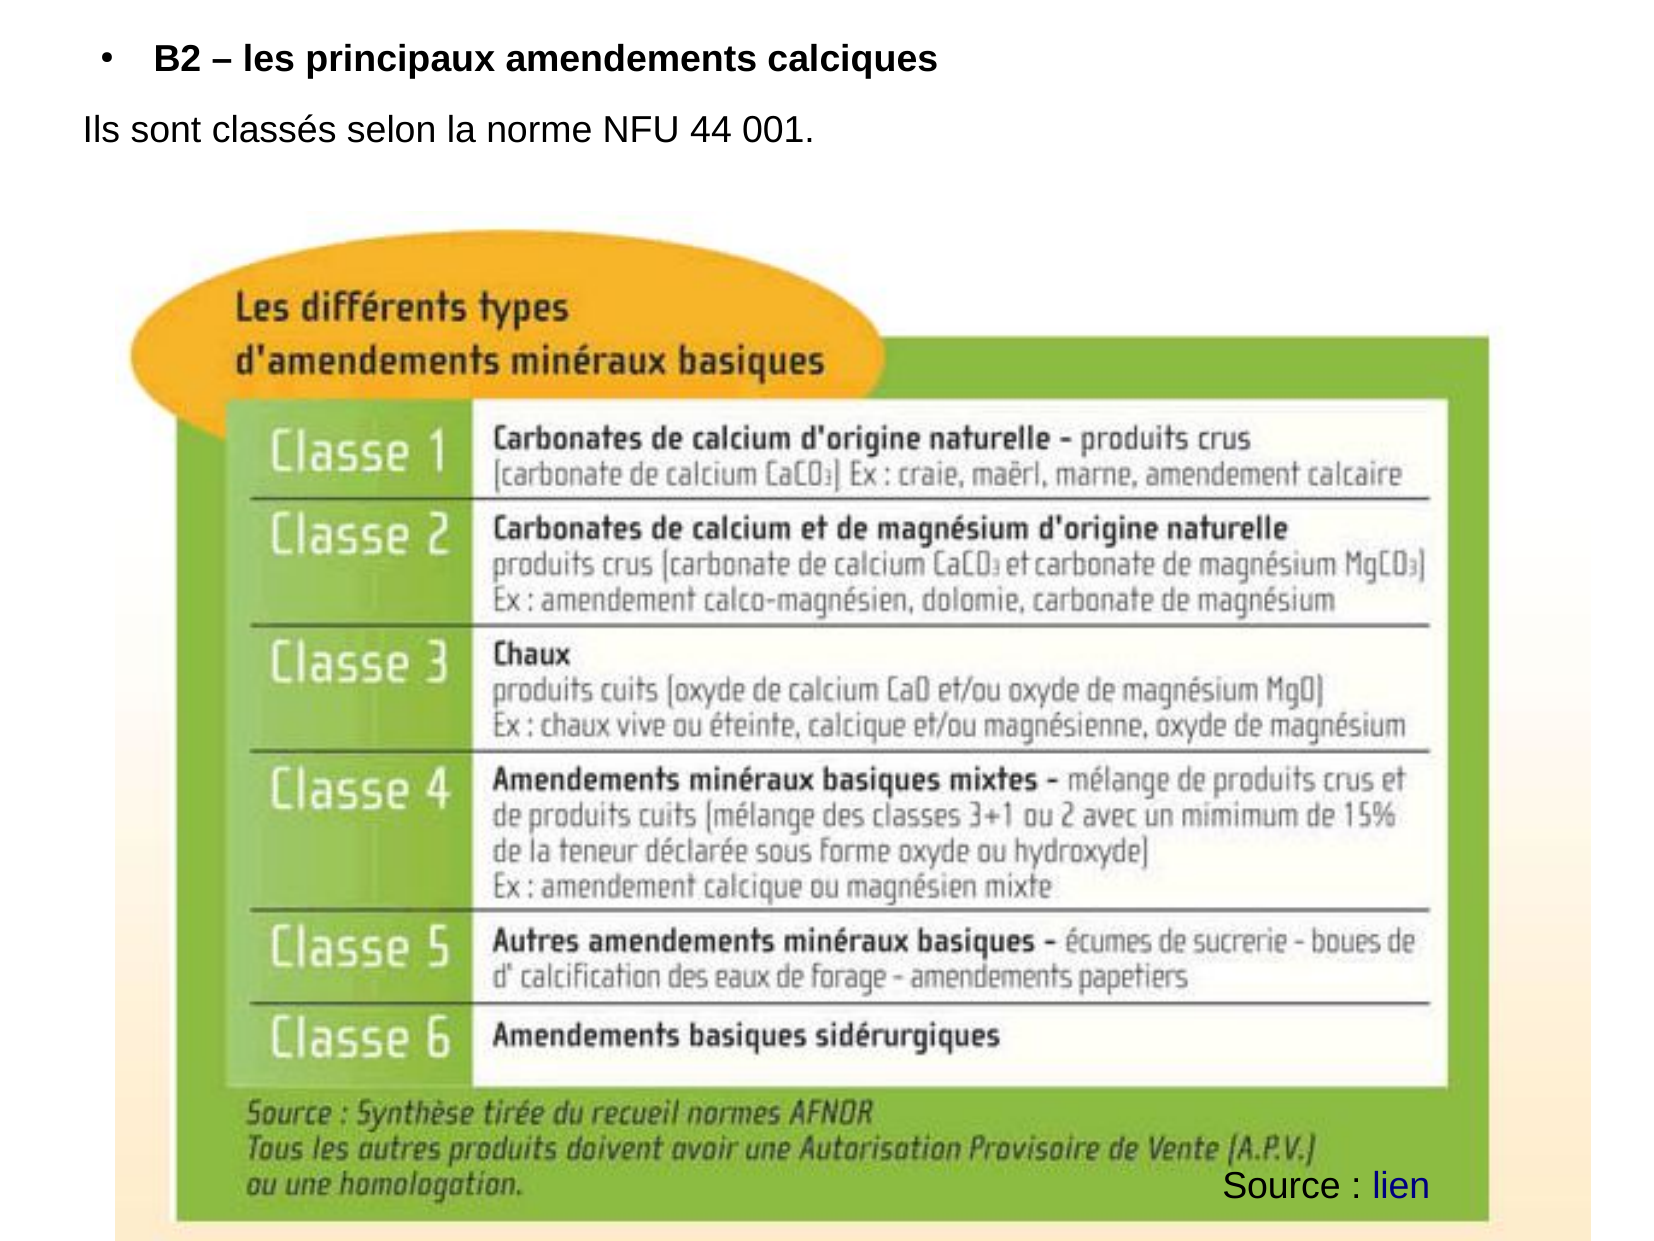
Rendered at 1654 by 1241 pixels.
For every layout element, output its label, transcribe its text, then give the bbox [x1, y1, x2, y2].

text_box Source : lien [1207, 1156, 1618, 1214]
picture [115, 211, 1591, 1241]
list B2 – les principaux amendements calciques Ils sont classés selon la norme NFU 44 001. [82, 37, 1538, 1010]
